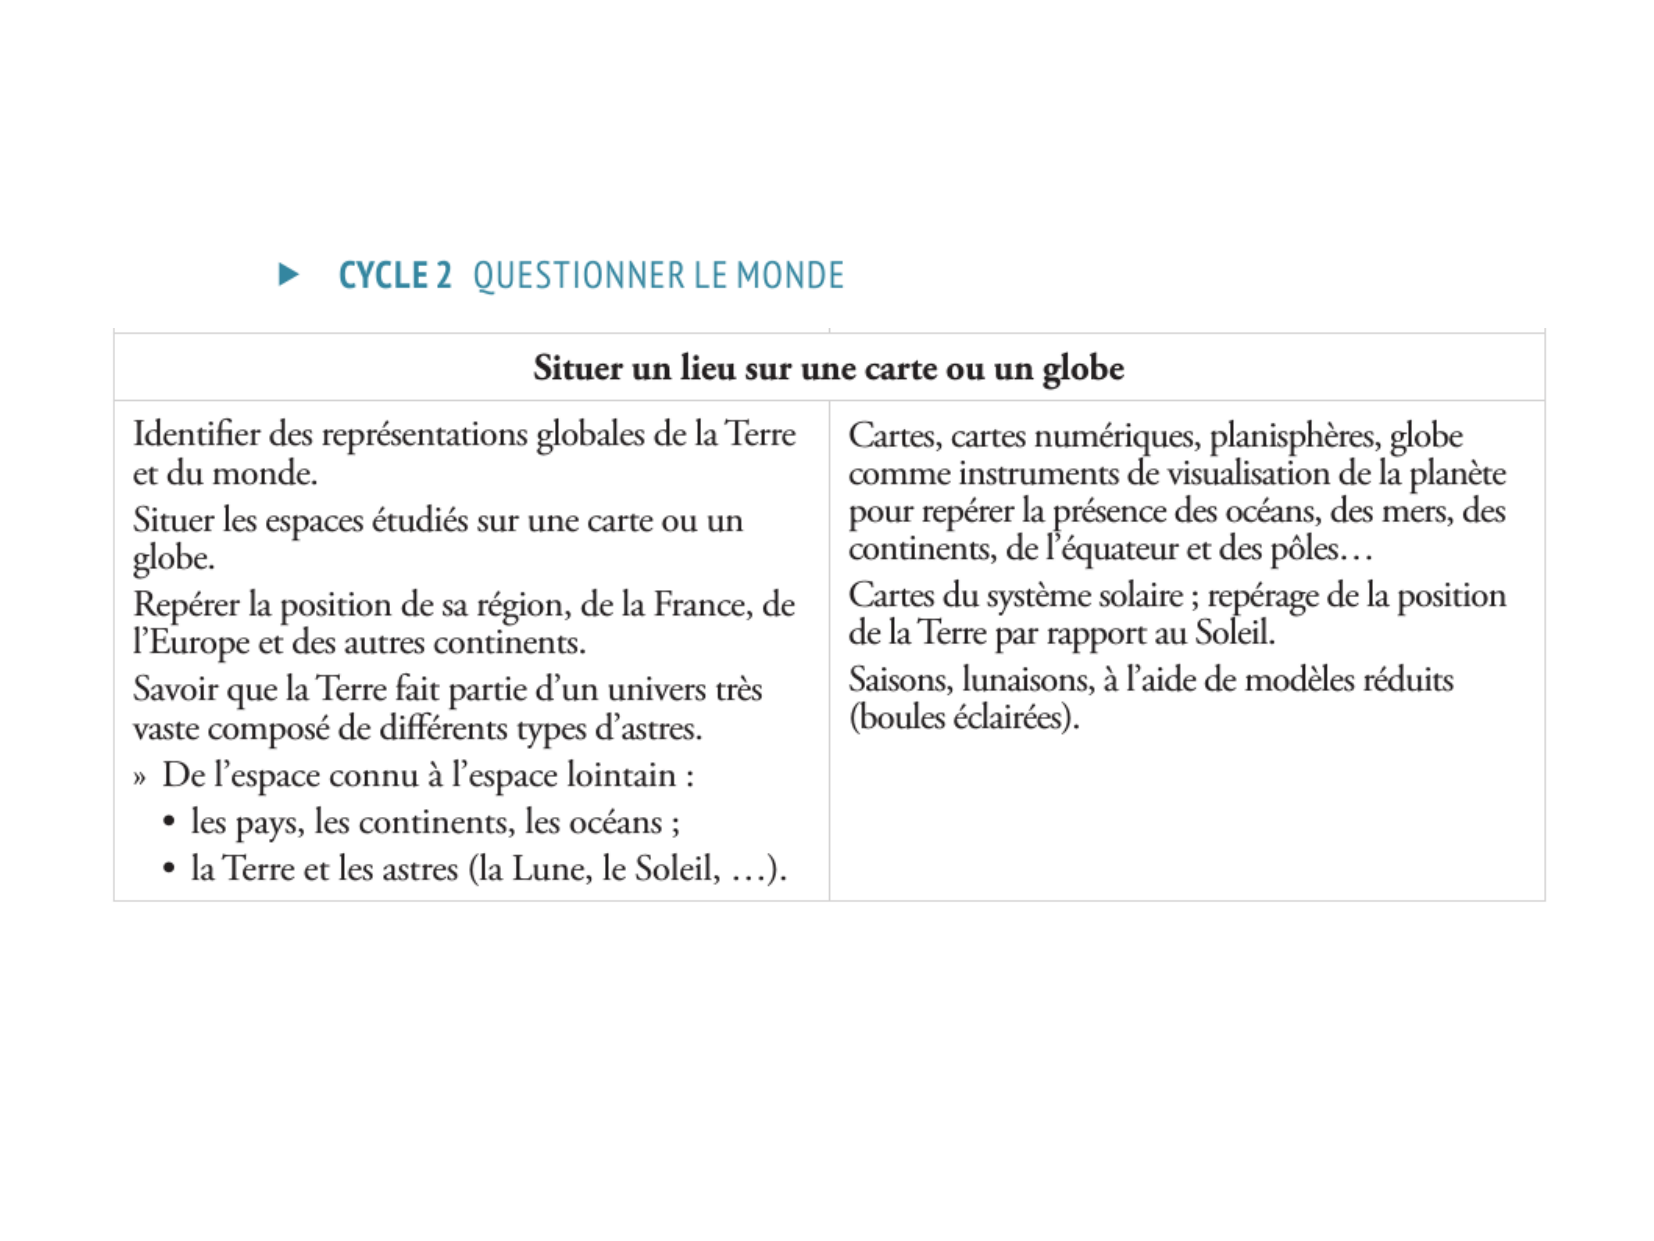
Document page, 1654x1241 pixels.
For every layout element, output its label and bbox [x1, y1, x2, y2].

picture [90, 328, 1565, 913]
picture [236, 236, 857, 315]
